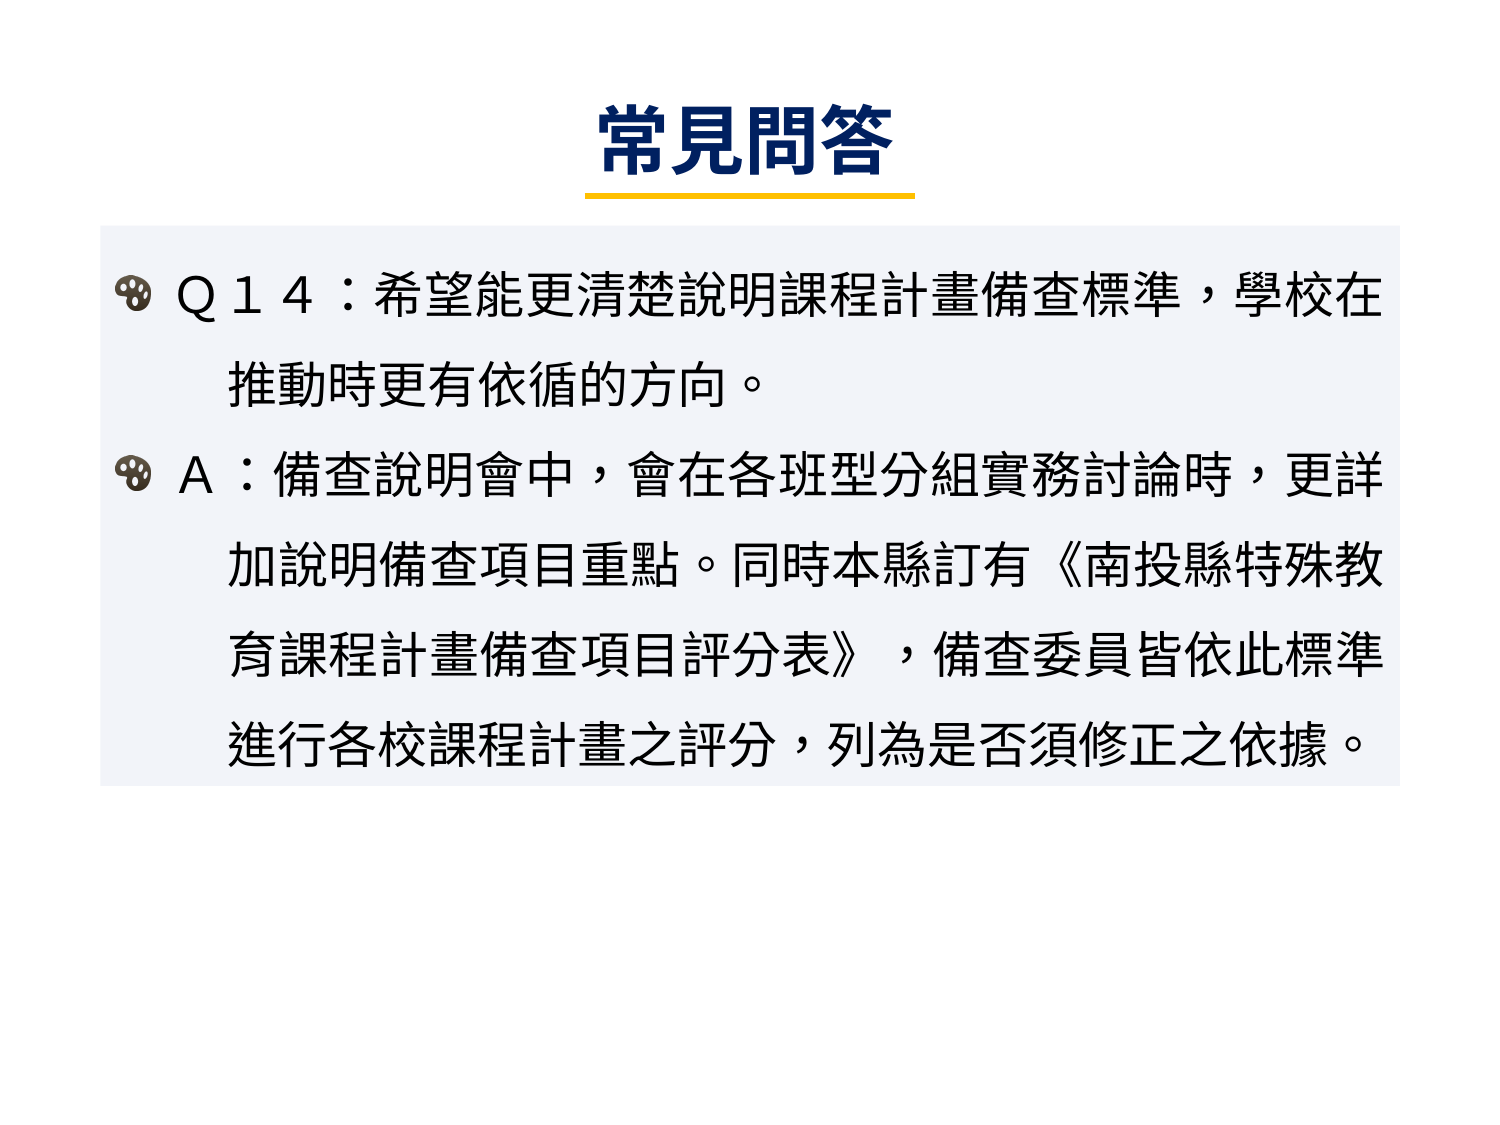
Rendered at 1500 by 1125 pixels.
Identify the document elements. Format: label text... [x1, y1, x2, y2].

text_box Ｑ１４：希望能更清楚說明課程計畫備查標準，學校在推動時更有依循的方向。 Ａ：備查說明會中，會在各班型分組實務討論時，更詳加說明備查項目重點。同時本縣訂有《南投縣特殊教育課程計畫備查項目評分表》，備查委員皆依此標準進行各校課程計畫之評分，列為是否須修正之依據。 [100, 225, 1400, 786]
title 常見問答 [41, 45, 1447, 233]
